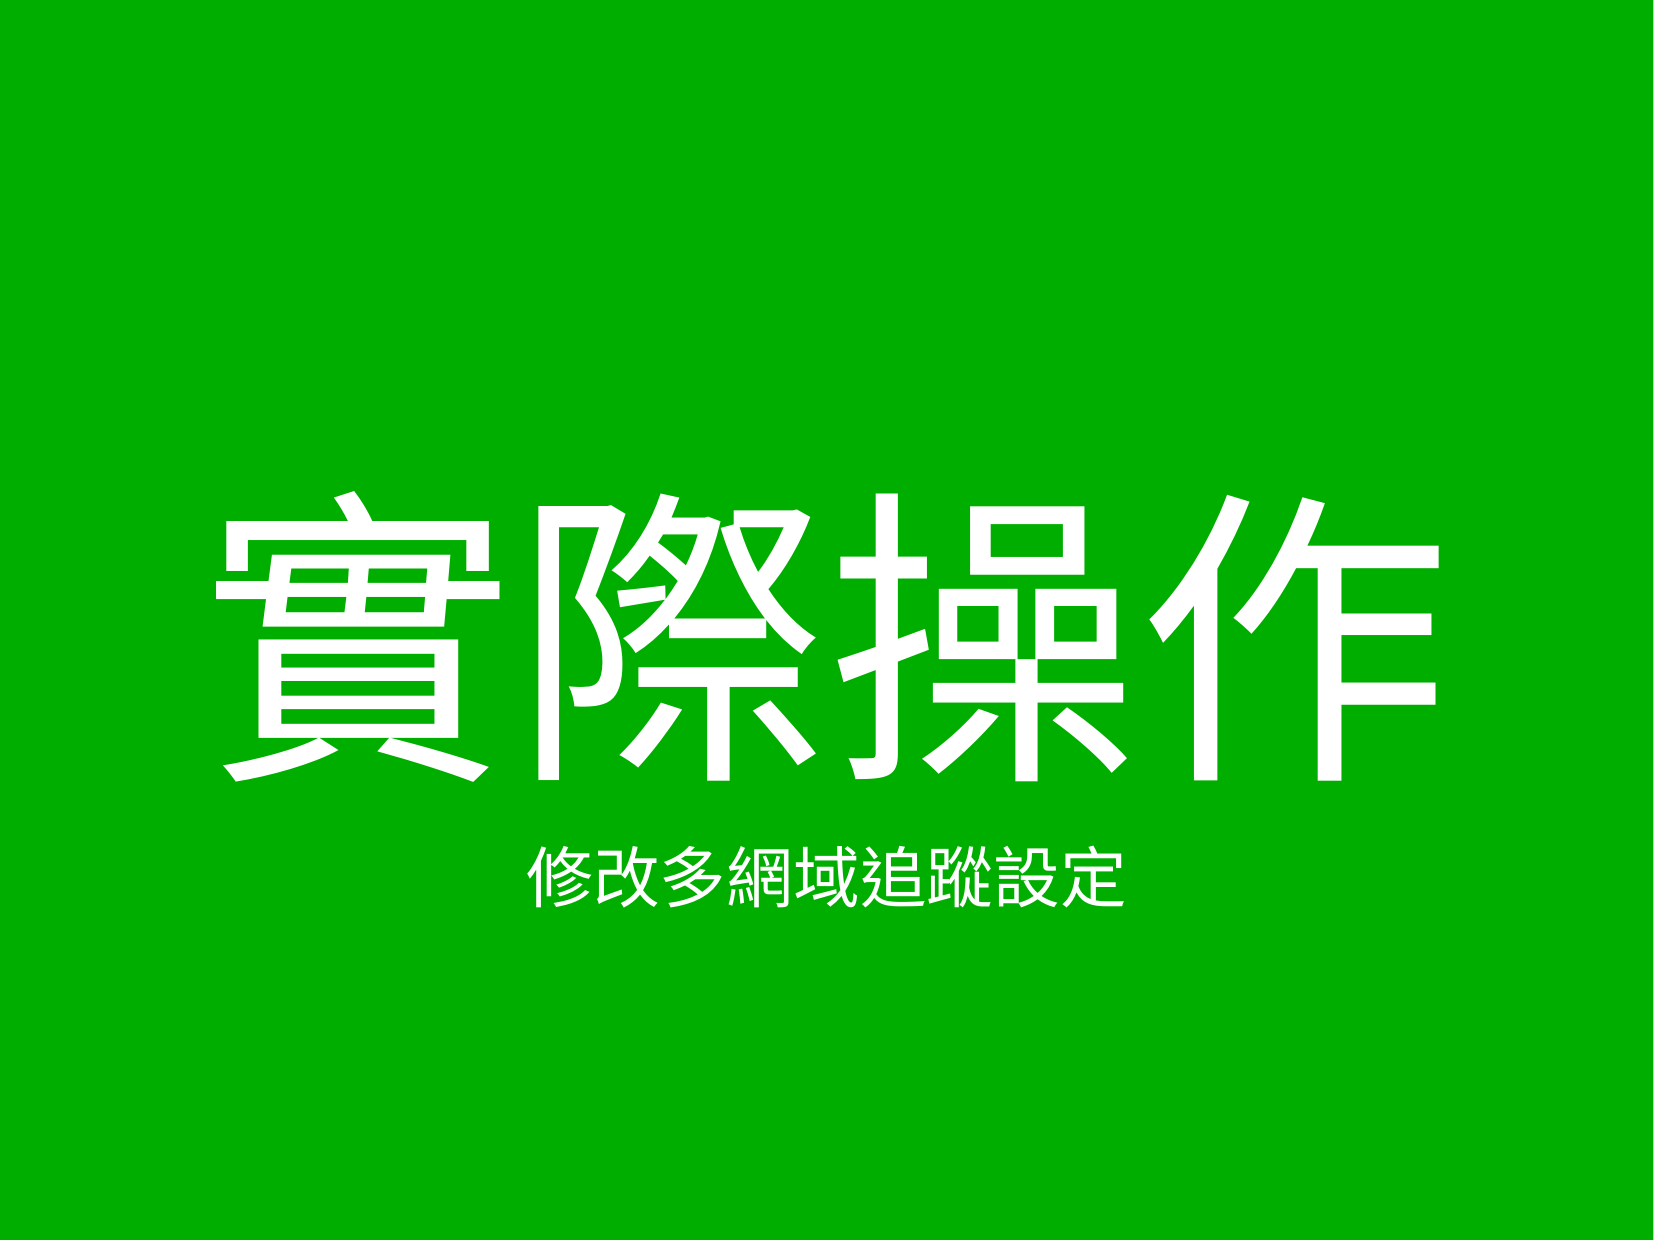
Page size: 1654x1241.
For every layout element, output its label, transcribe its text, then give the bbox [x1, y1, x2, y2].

list 修改多網域追蹤設定 [82, 824, 1571, 1010]
title 實際操作 [82, 415, 1571, 824]
